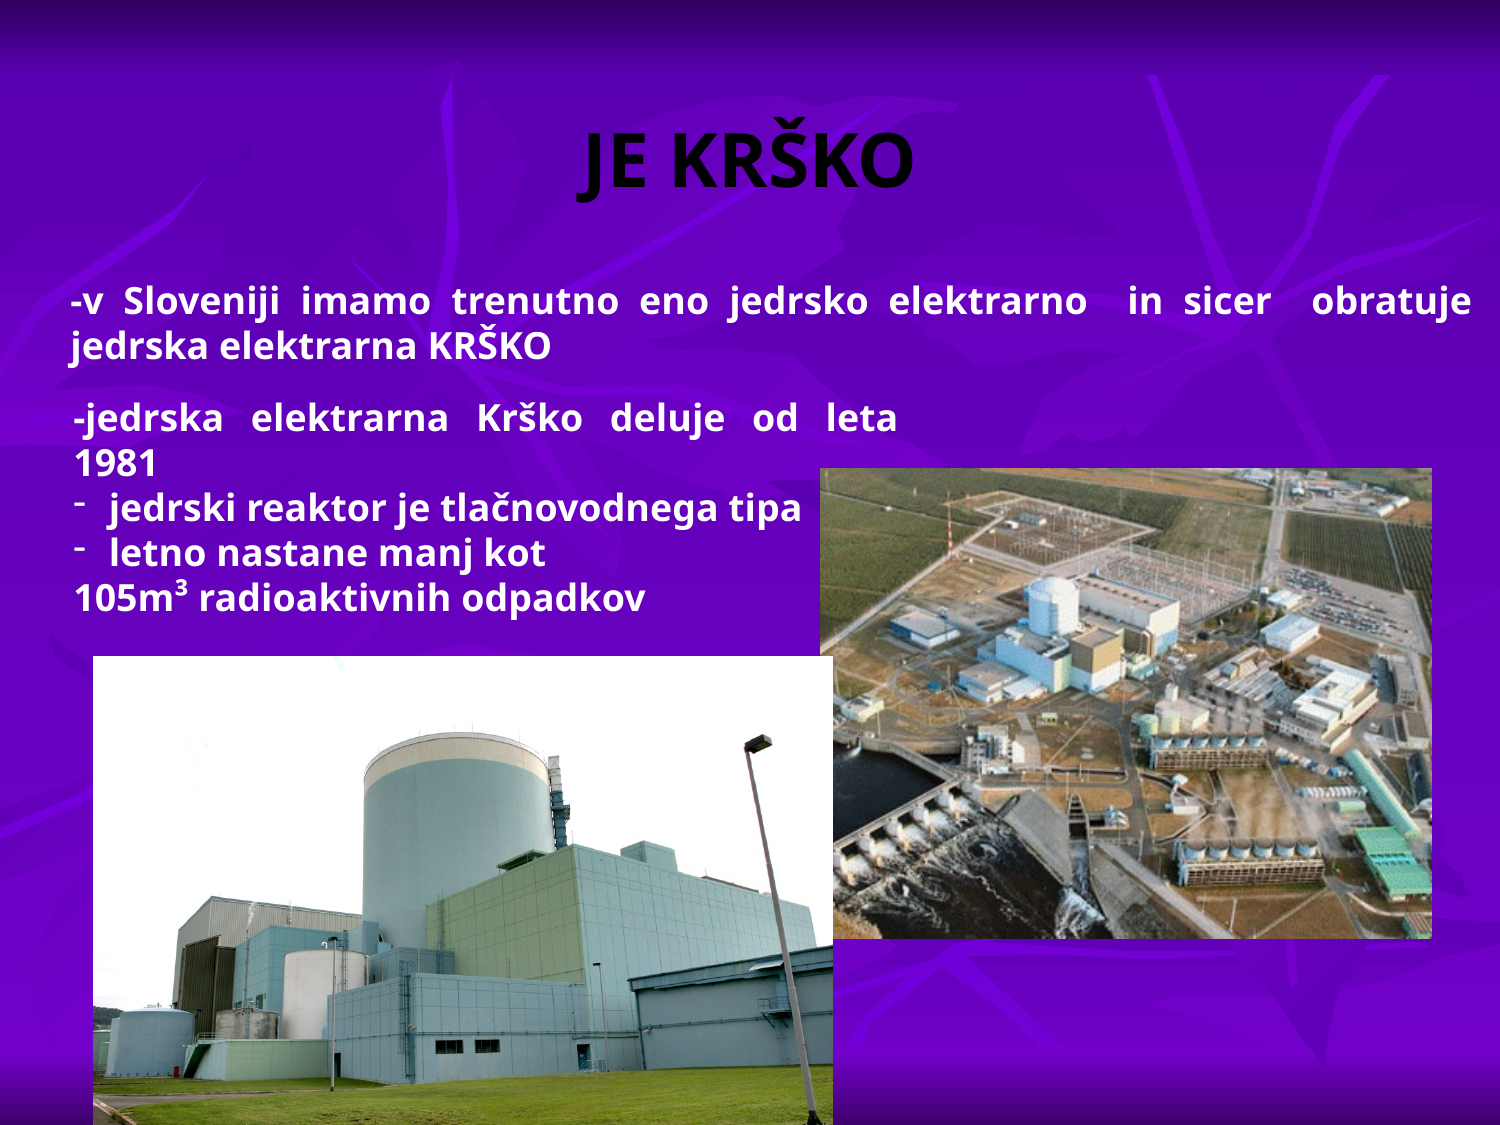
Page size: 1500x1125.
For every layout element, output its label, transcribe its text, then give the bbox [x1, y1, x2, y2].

text_box -jedrska elektrarna Krško deluje od leta 1981 jedrski reaktor je tlačnovodnega tipa letno nastane manj kot 105m³ radioaktivnih odpadkov [58, 386, 914, 627]
picture [93, 468, 1432, 1125]
subtitle -v Sloveniji imamo trenutno eno jedrsko elektrarno in sicer obratuje jedrska elektrarna KRŠKO [70, 269, 1477, 446]
text_box JE KRŠKO [410, 105, 1090, 211]
